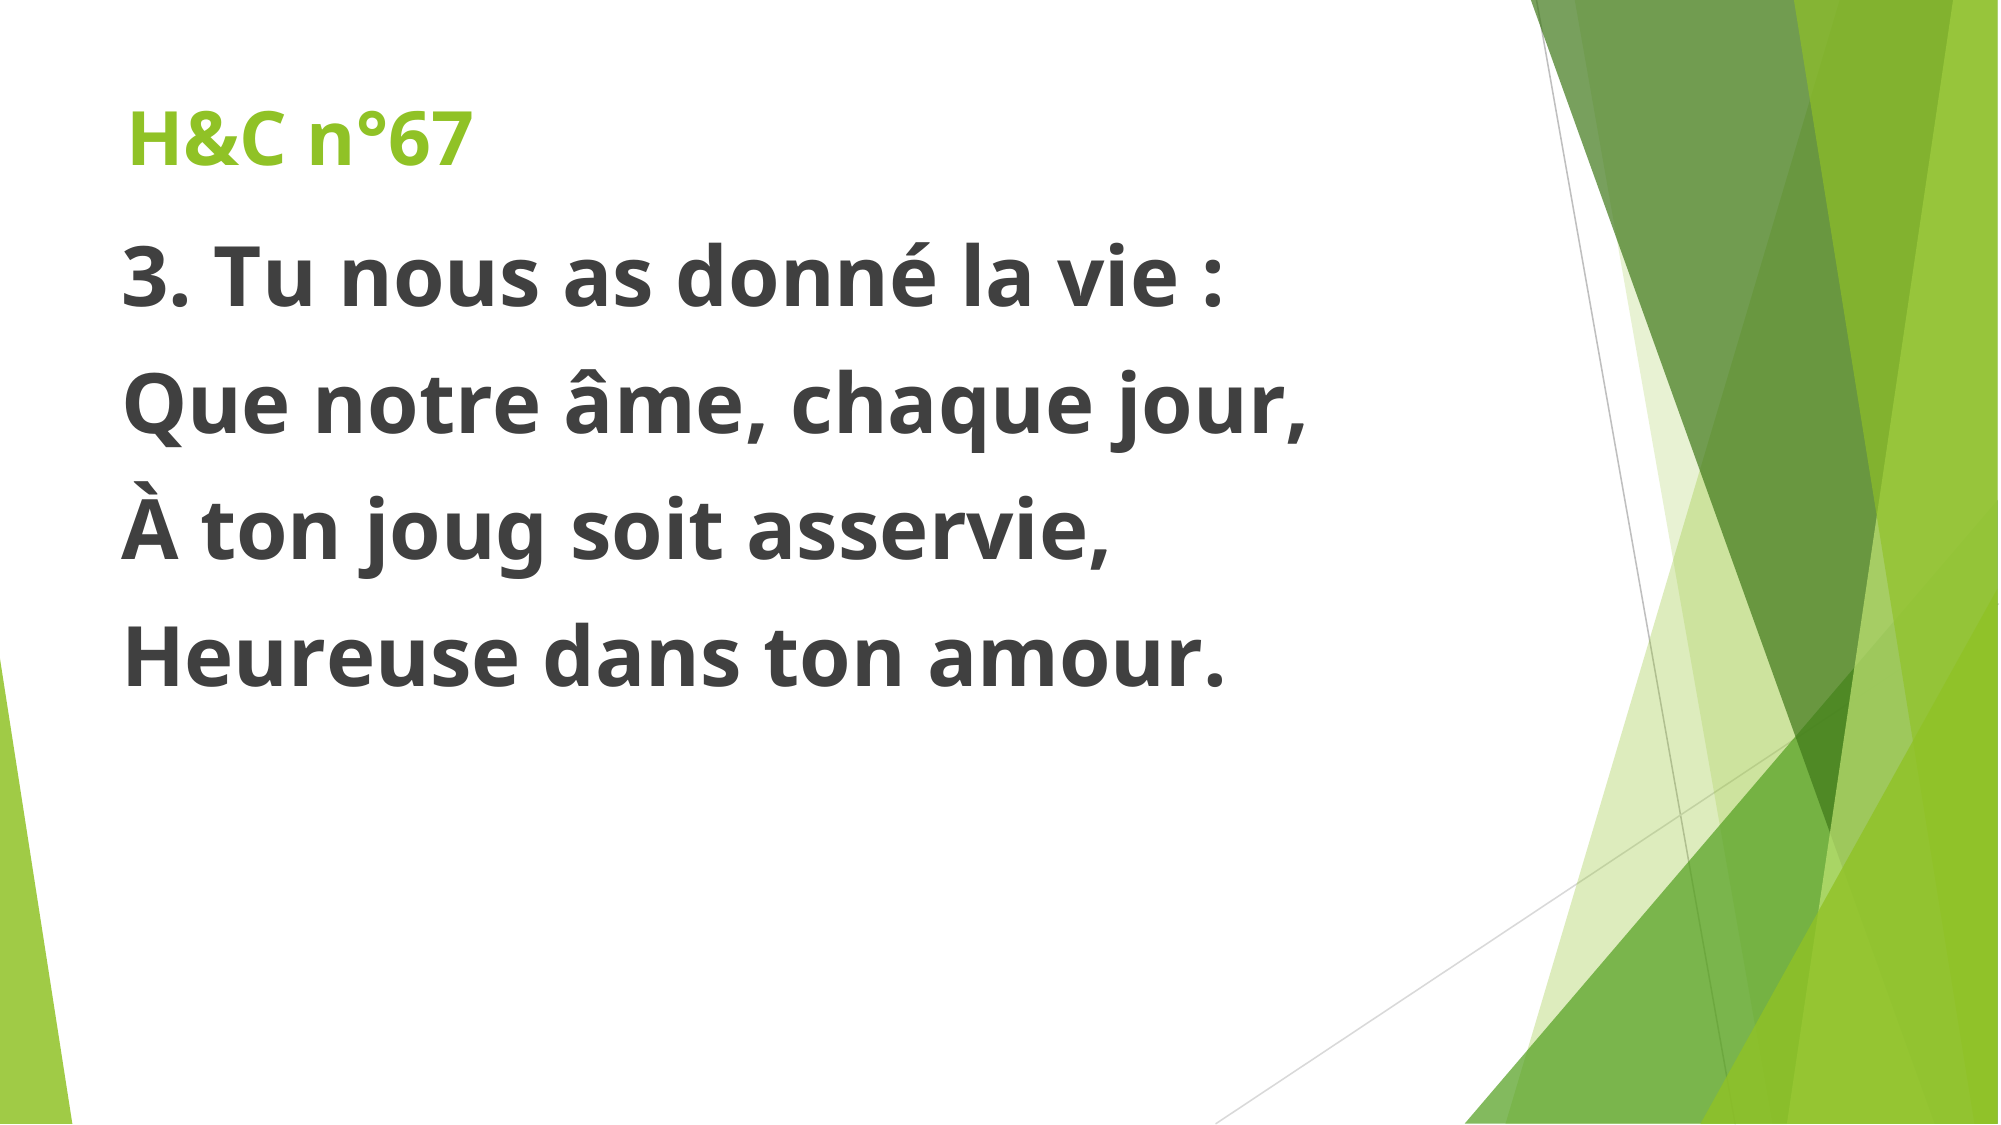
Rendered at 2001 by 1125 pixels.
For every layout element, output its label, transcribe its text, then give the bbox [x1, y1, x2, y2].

text_box 3. Tu nous as donné la vie : Que notre âme, chaque jour, À ton joug soit asservie, Heureuse dans ton amour. [106, 200, 1973, 1037]
text_box H&C n°67 [111, 82, 1522, 200]
